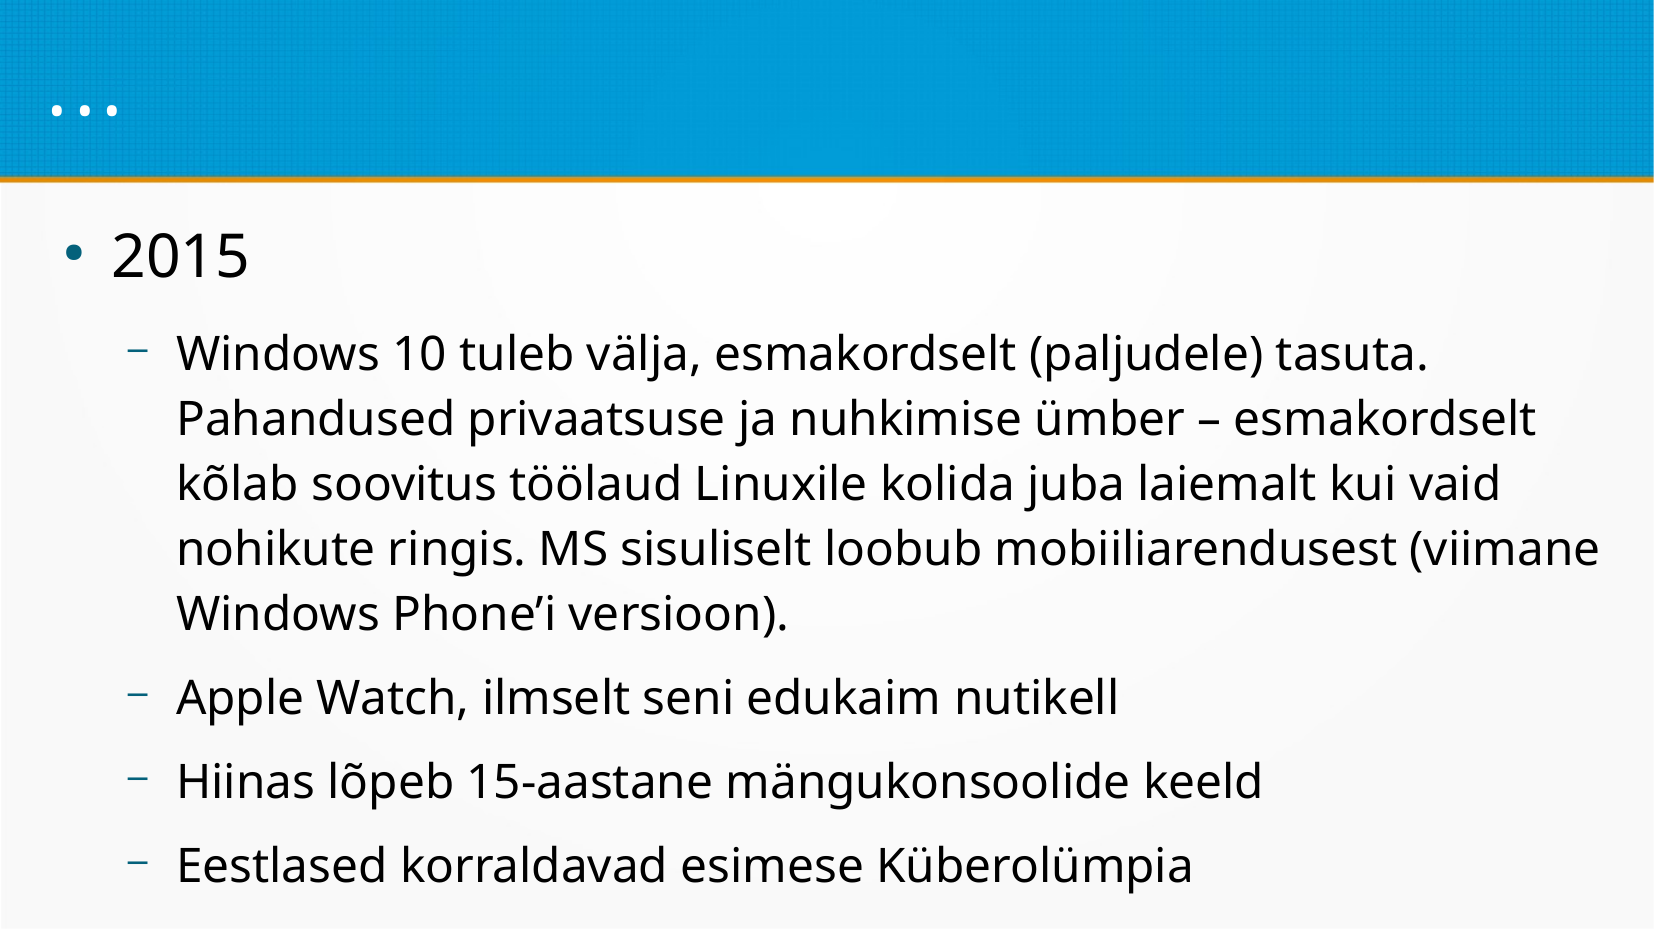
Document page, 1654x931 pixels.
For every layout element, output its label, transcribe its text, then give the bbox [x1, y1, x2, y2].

title ... [43, 0, 1619, 149]
picture [0, 175, 1654, 931]
list 2015 Windows 10 tuleb välja, esmakordselt (paljudele) tasuta. Pahandused privaatsuse ja nuhkimise ümber – esmakordselt kõlab soovitus töölaud Linuxile kolida juba laiemalt kui vaid nohikute ringis. MS sisuliselt loobub mobiiliarendusest (viimane Windows Phone’i versioon). Apple Watch, ilmselt seni edukaim nutikell Hiinas lõpeb 15-aastane mängukonsoolide keeld Eestlased korraldavad esimese Küberolümpia [47, 212, 1607, 902]
